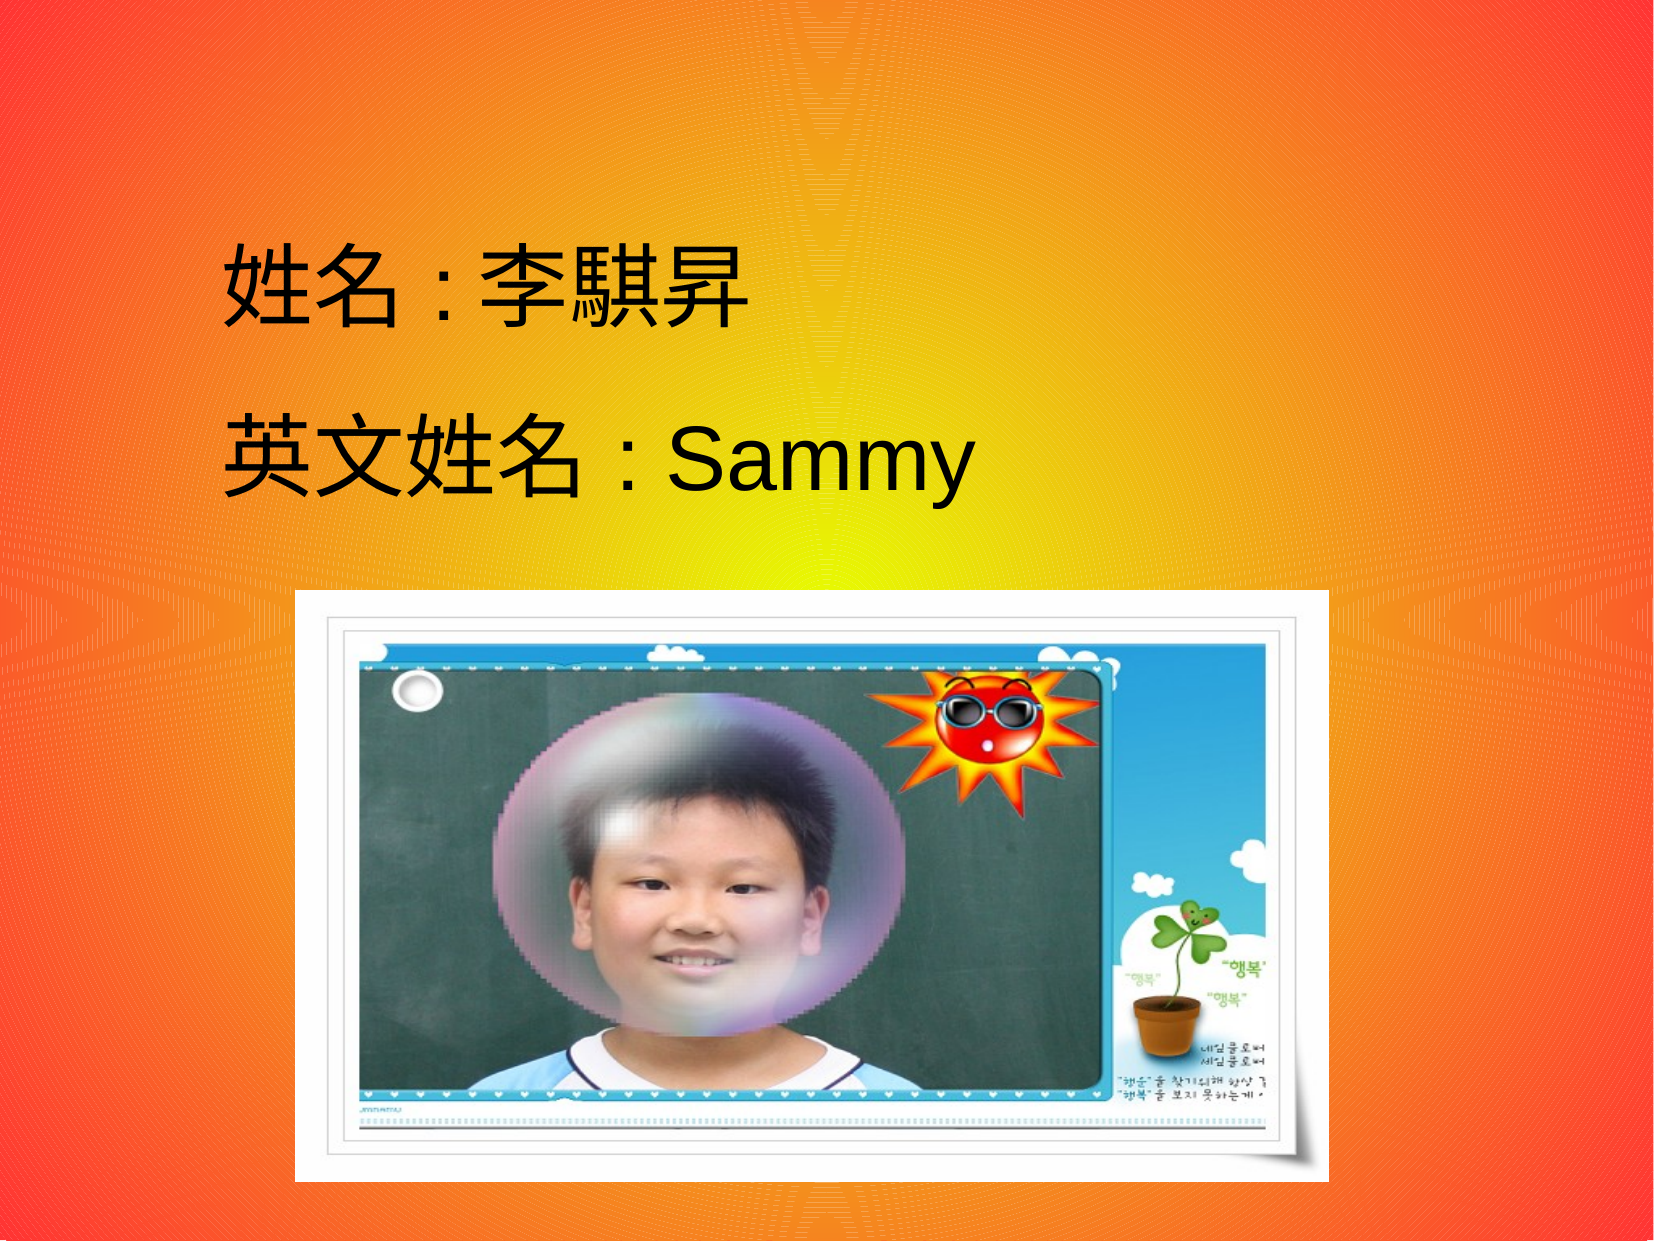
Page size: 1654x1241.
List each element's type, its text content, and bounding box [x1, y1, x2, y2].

text_box 英文姓名: Sammy [206, 376, 1034, 502]
text_box 姓名:李騏昇 [206, 206, 1270, 333]
picture [295, 590, 1329, 1182]
